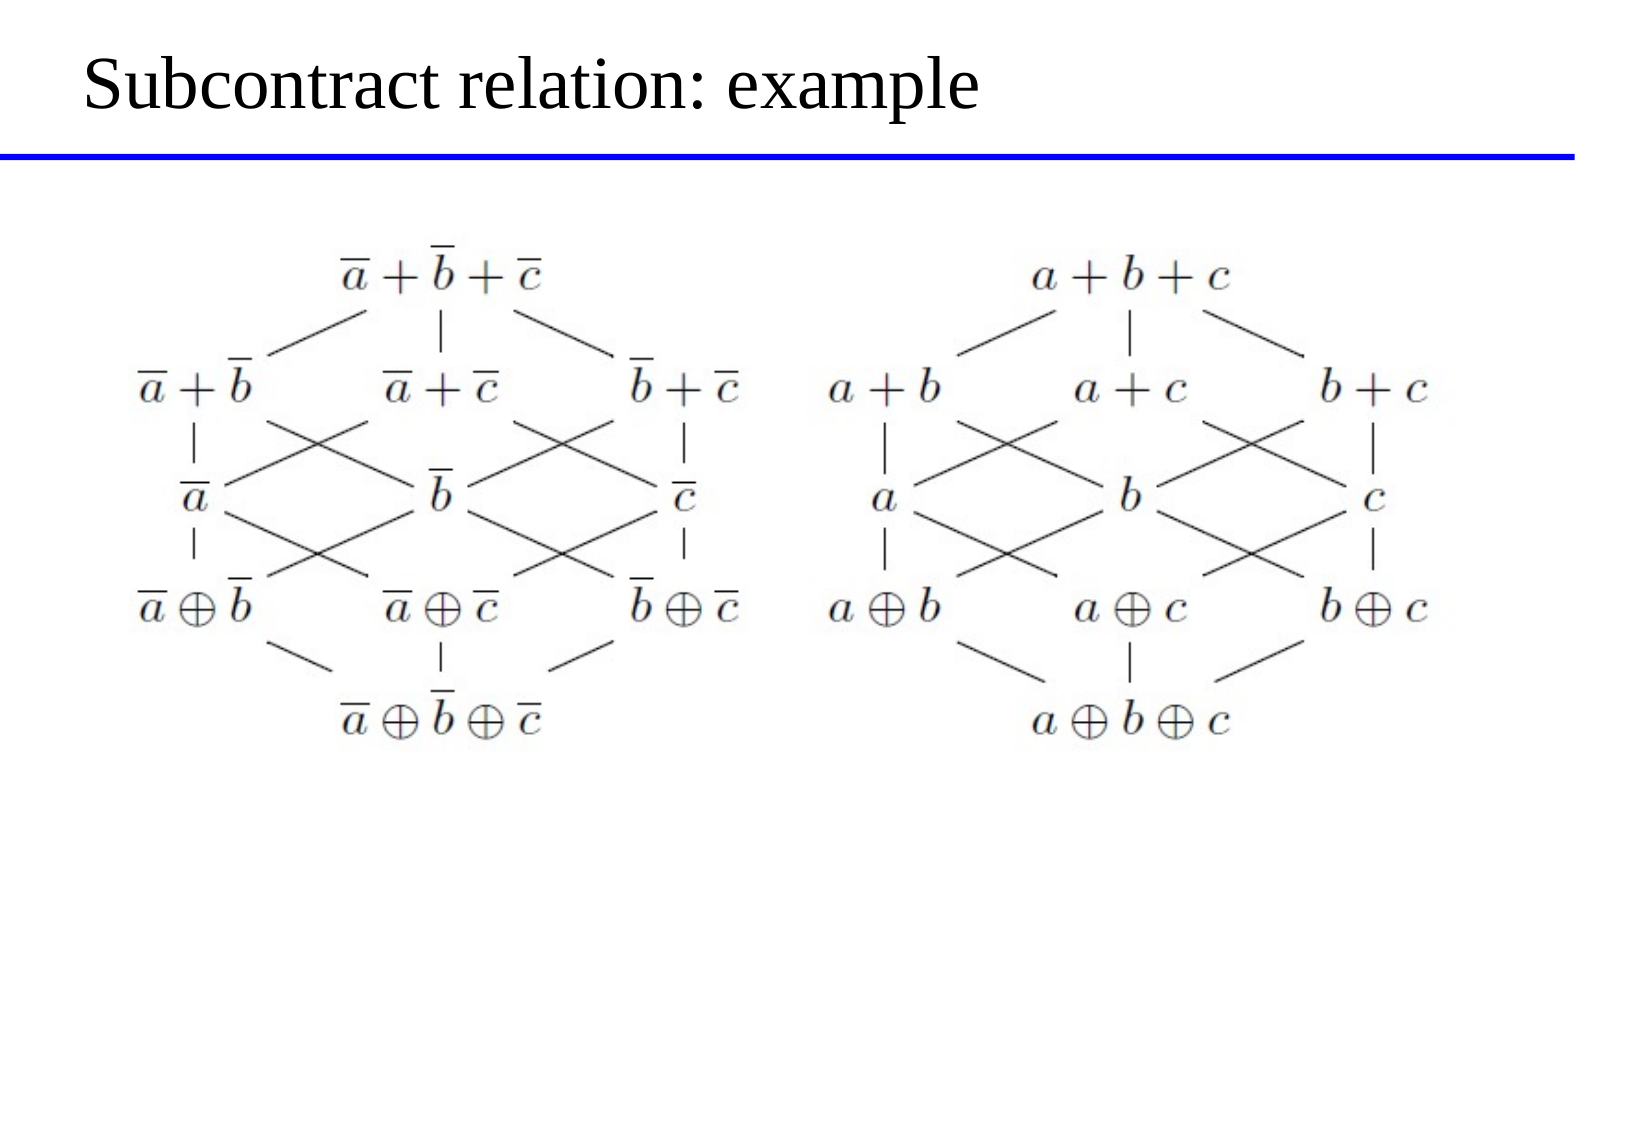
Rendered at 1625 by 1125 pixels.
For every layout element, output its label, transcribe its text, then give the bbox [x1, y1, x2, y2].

picture [70, 220, 1496, 768]
title Subcontract relation: example [67, 27, 1544, 131]
